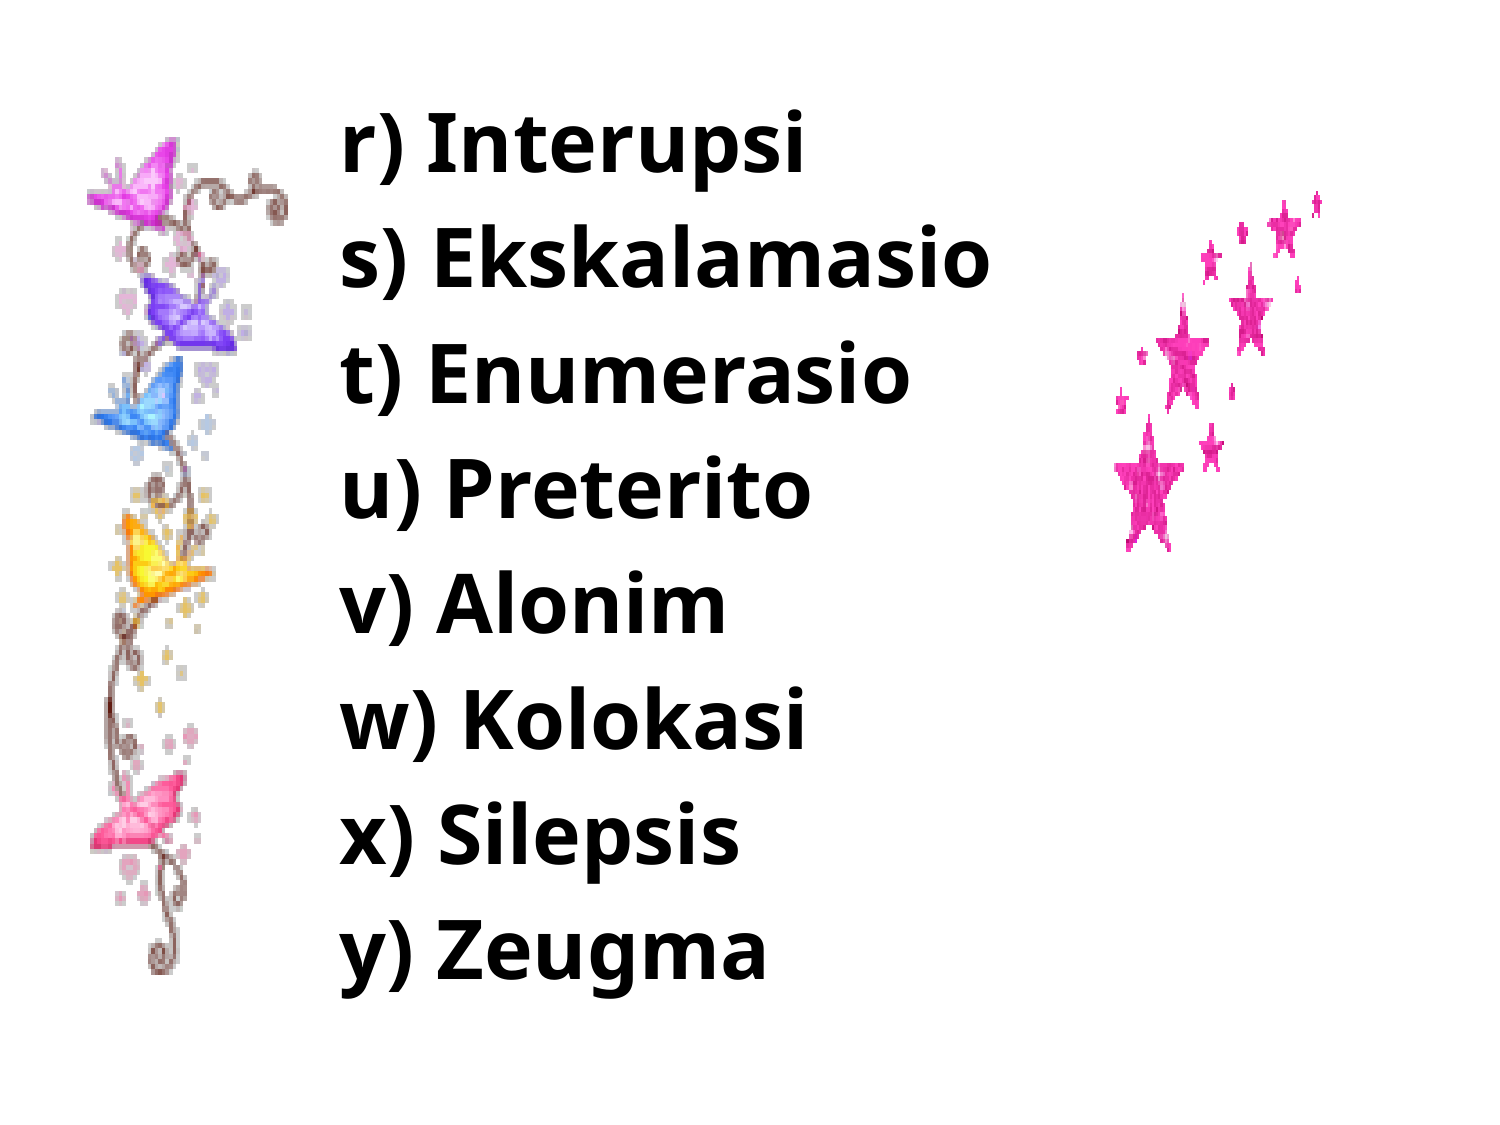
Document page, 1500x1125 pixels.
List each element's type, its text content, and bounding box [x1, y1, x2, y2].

list r) Interupsi s) Ekskalamasio t) Enumerasio u) Preterito v) Alonim w) Kolokasi x) Silepsis y) Zeugma [324, 82, 1075, 1013]
picture [1112, 187, 1325, 557]
picture [87, 137, 288, 975]
